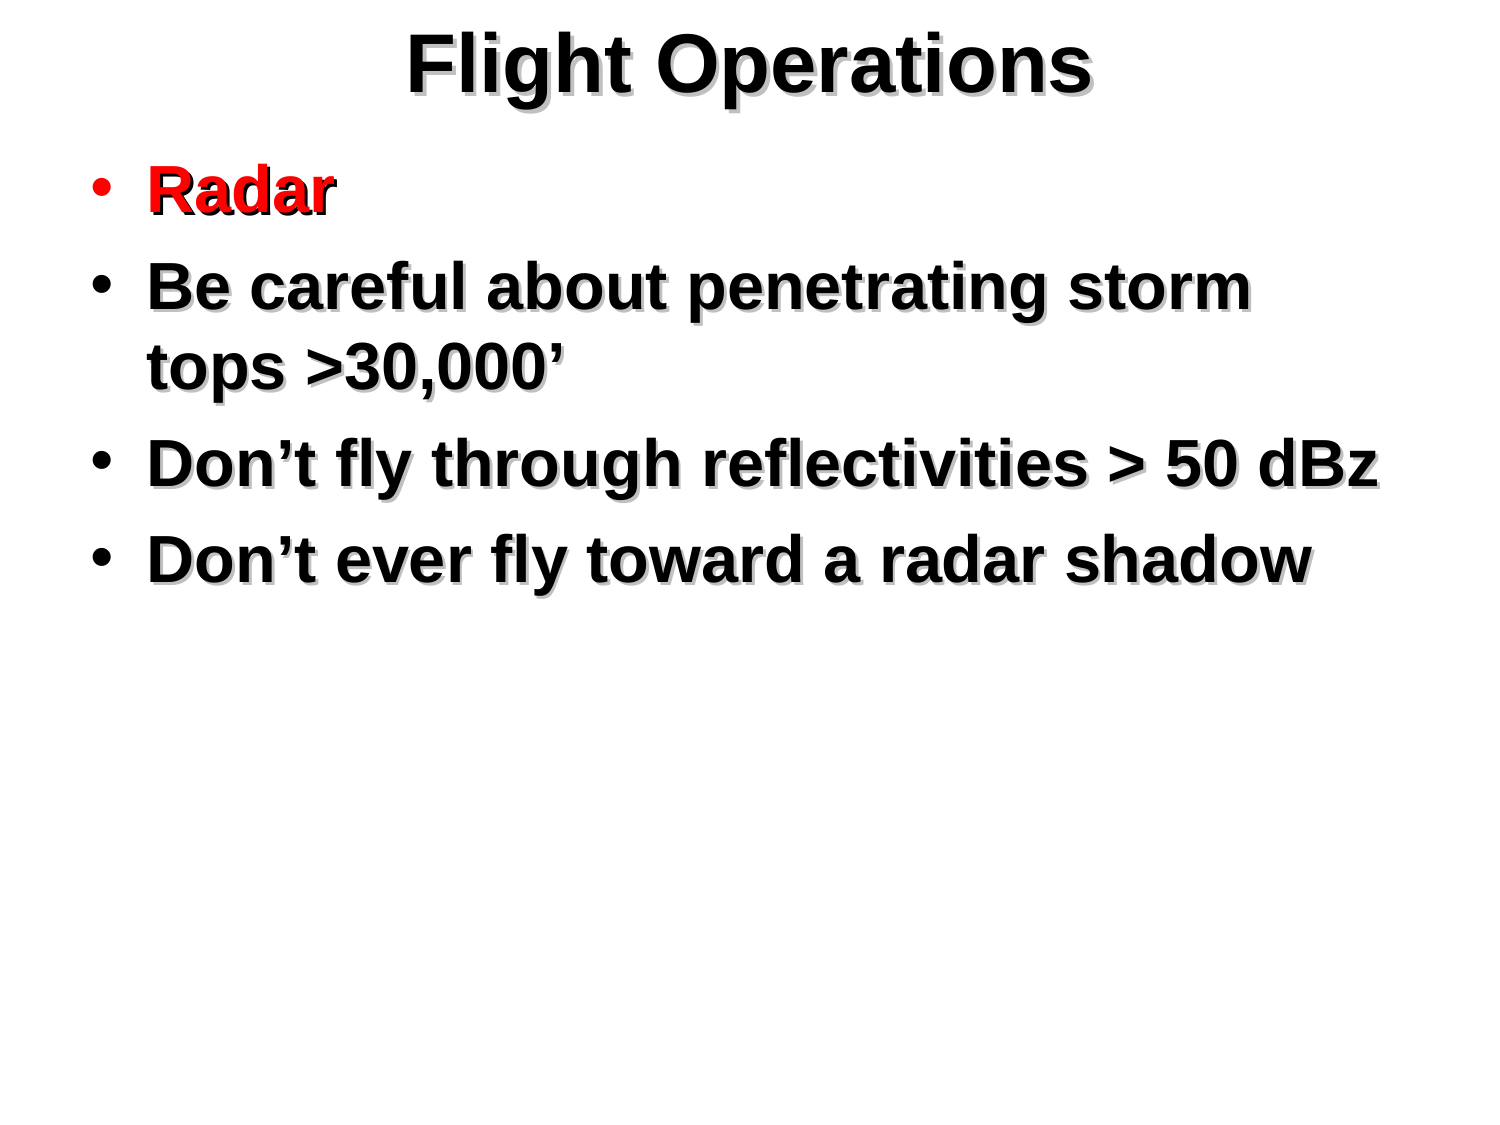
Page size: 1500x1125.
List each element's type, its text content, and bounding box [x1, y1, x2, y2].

title Flight Operations [0, 4, 1500, 114]
list Radar Be careful about penetrating storm tops >30,000’ Don’t fly through reflectivities > 50 dBz Don’t ever fly toward a radar shadow [75, 138, 1426, 881]
